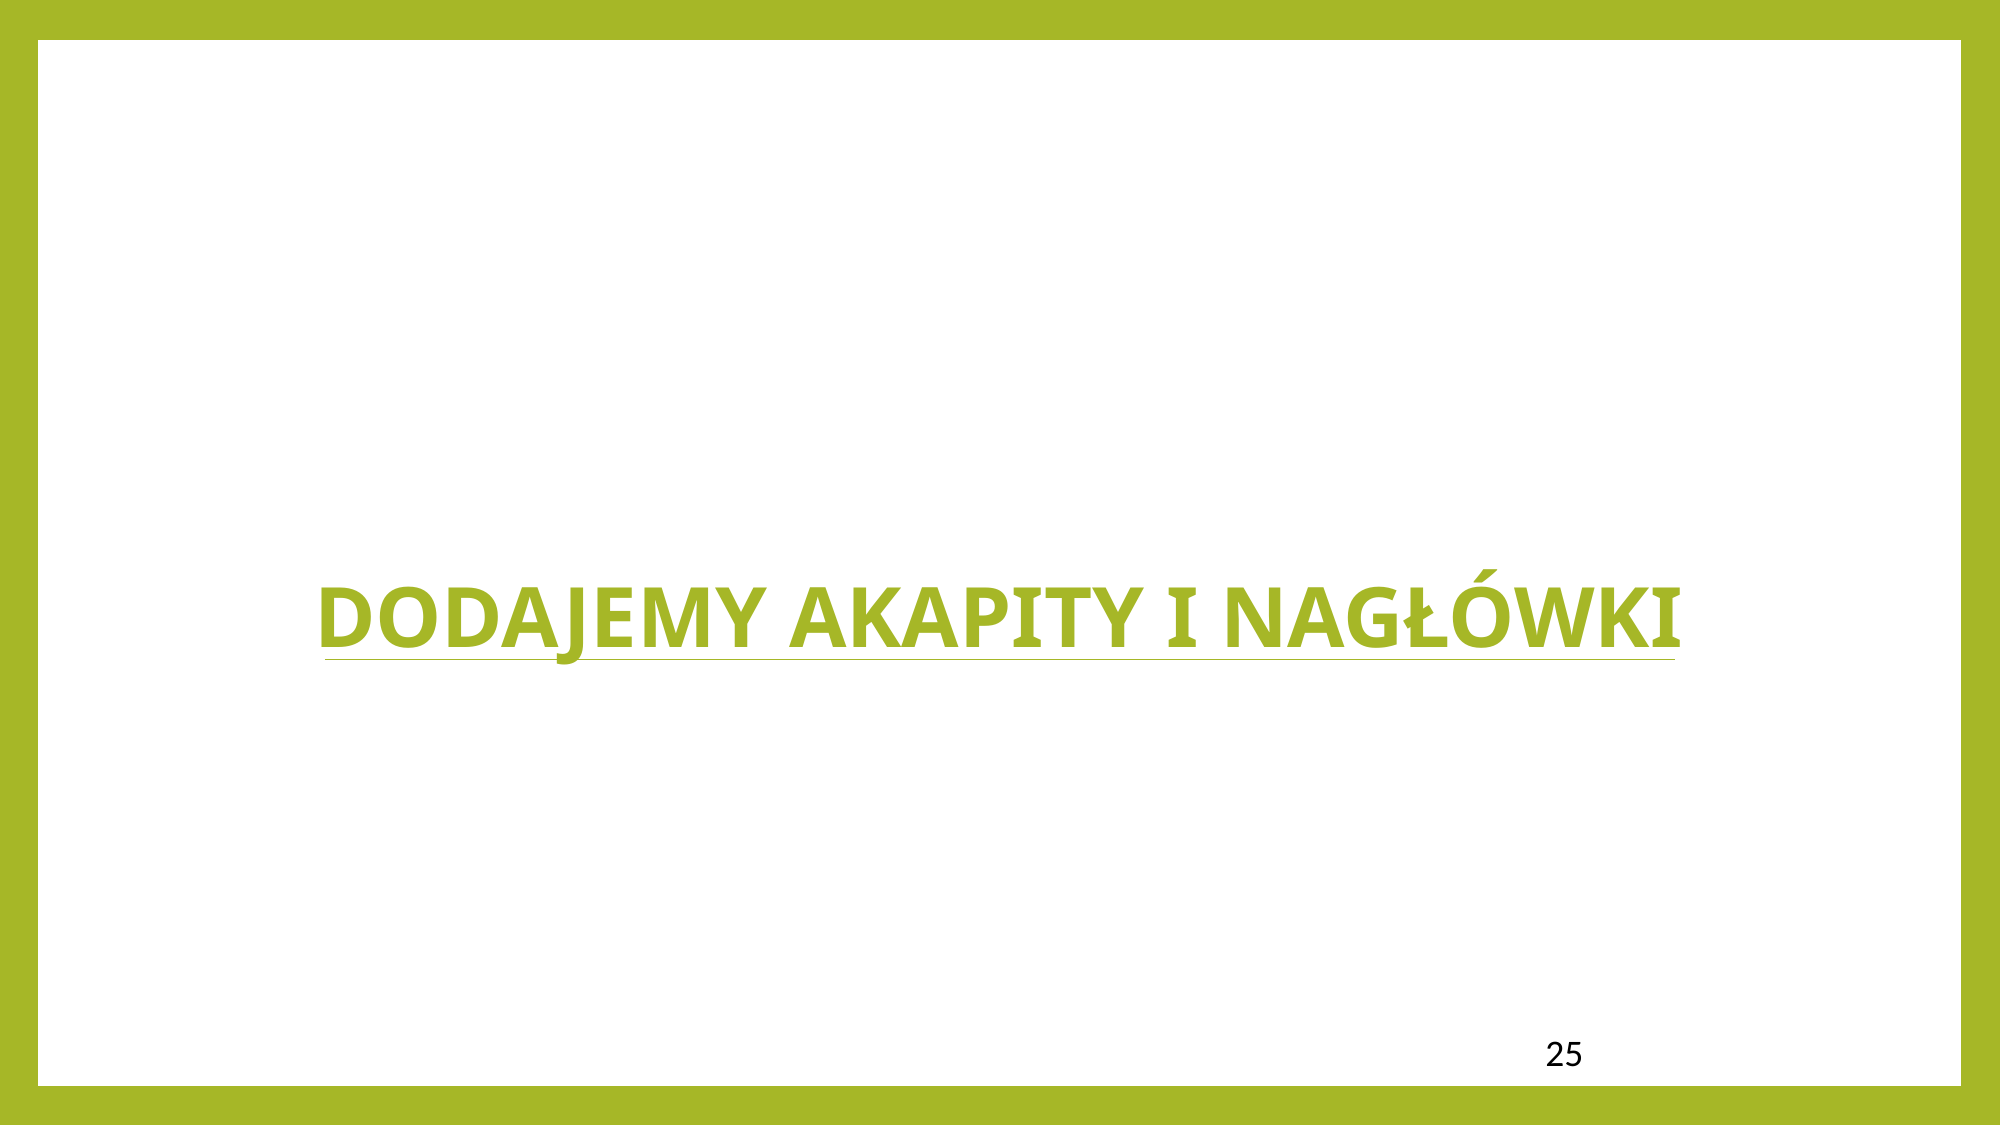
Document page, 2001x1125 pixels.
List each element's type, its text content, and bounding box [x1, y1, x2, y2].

text_box [1530, 1020, 1811, 1081]
title DODAJEMY AKAPITY i NAGŁÓWKI [181, 192, 1817, 673]
